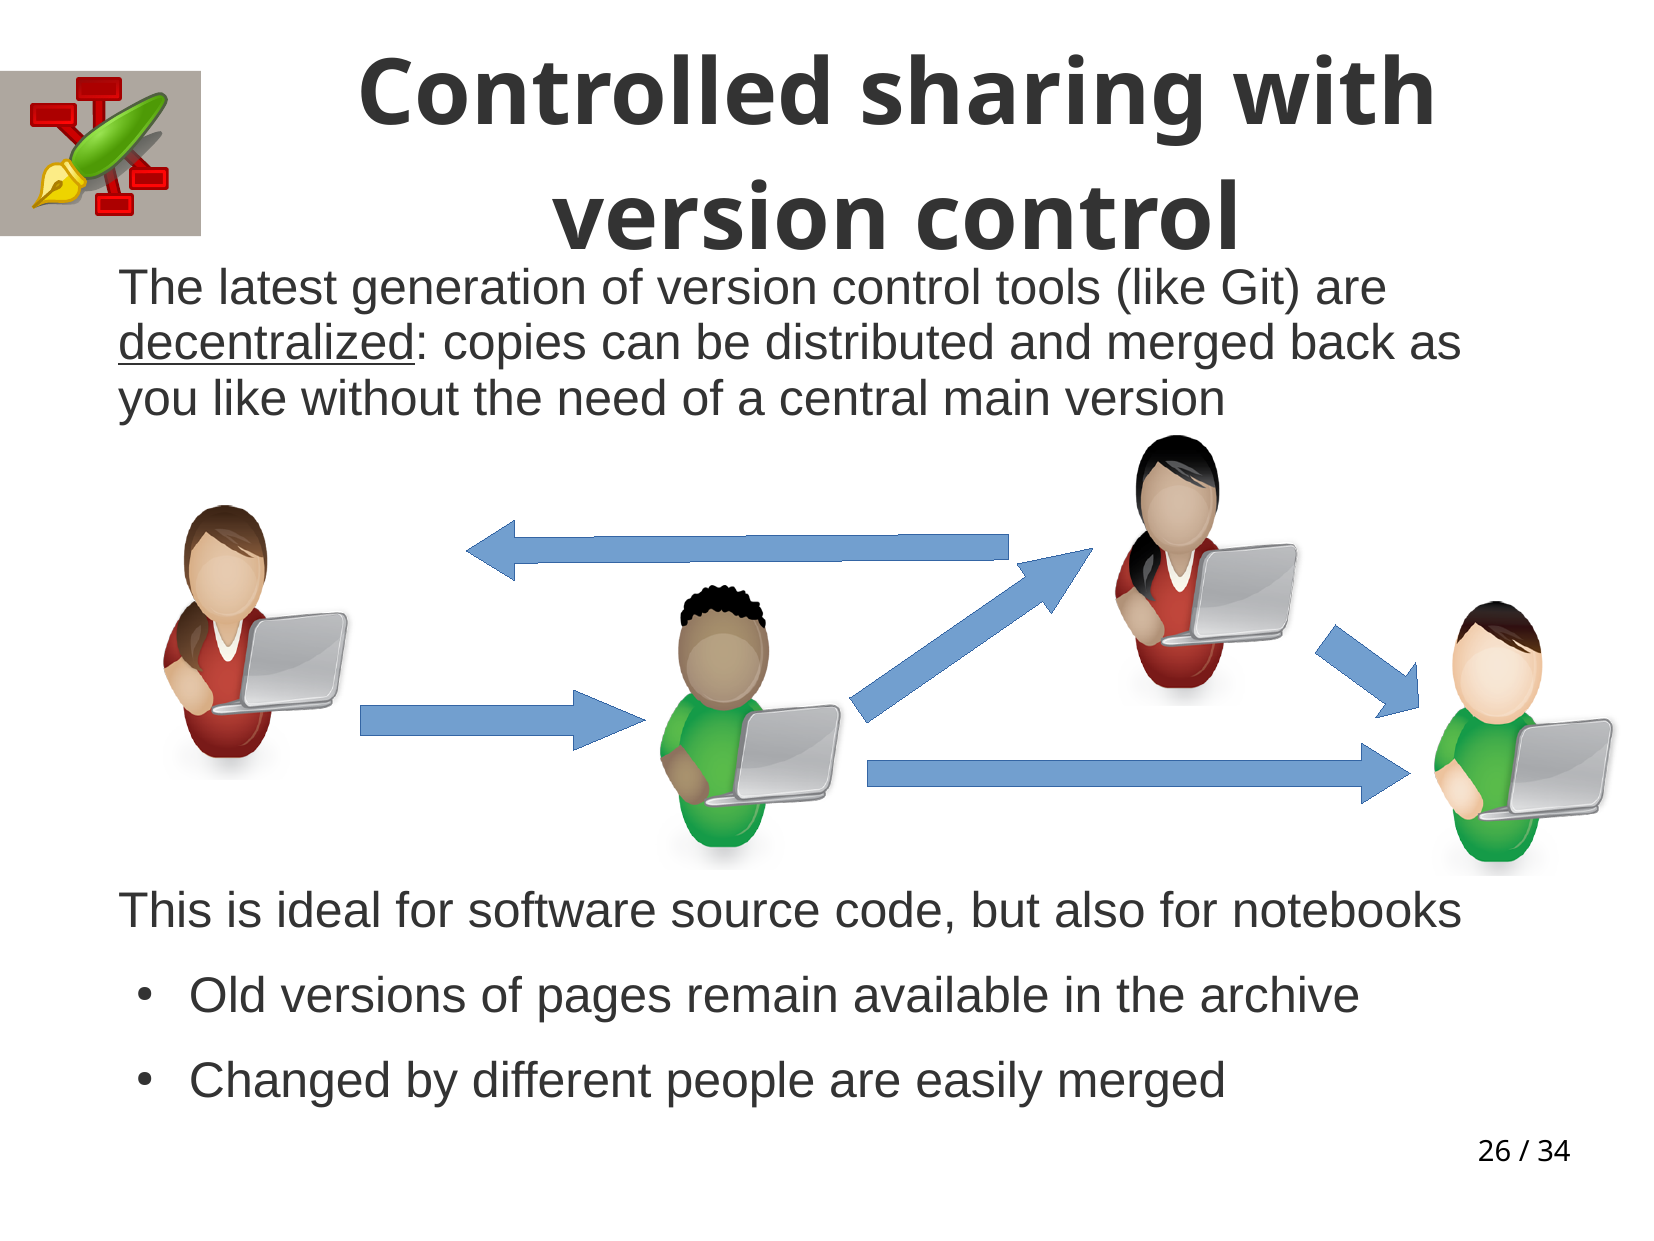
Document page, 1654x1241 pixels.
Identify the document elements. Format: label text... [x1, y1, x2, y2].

picture [1098, 419, 1306, 706]
text_box [849, 548, 1093, 723]
text_box [1315, 624, 1419, 718]
picture [146, 488, 361, 781]
title Controlled sharing with version control [224, 44, 1571, 259]
text_box [360, 690, 646, 751]
list The latest generation of version control tools (like Git) are decentralized: copies can be distributed and merged back as you like without the need of a central main version This is ideal for software source code, but also for notebooks Old versions of pages remain available in the archive Changed by different people are easily merged [118, 258, 1536, 1201]
text_box [867, 743, 1411, 804]
picture [642, 561, 856, 871]
picture [1425, 584, 1623, 877]
text_box [466, 520, 1009, 581]
